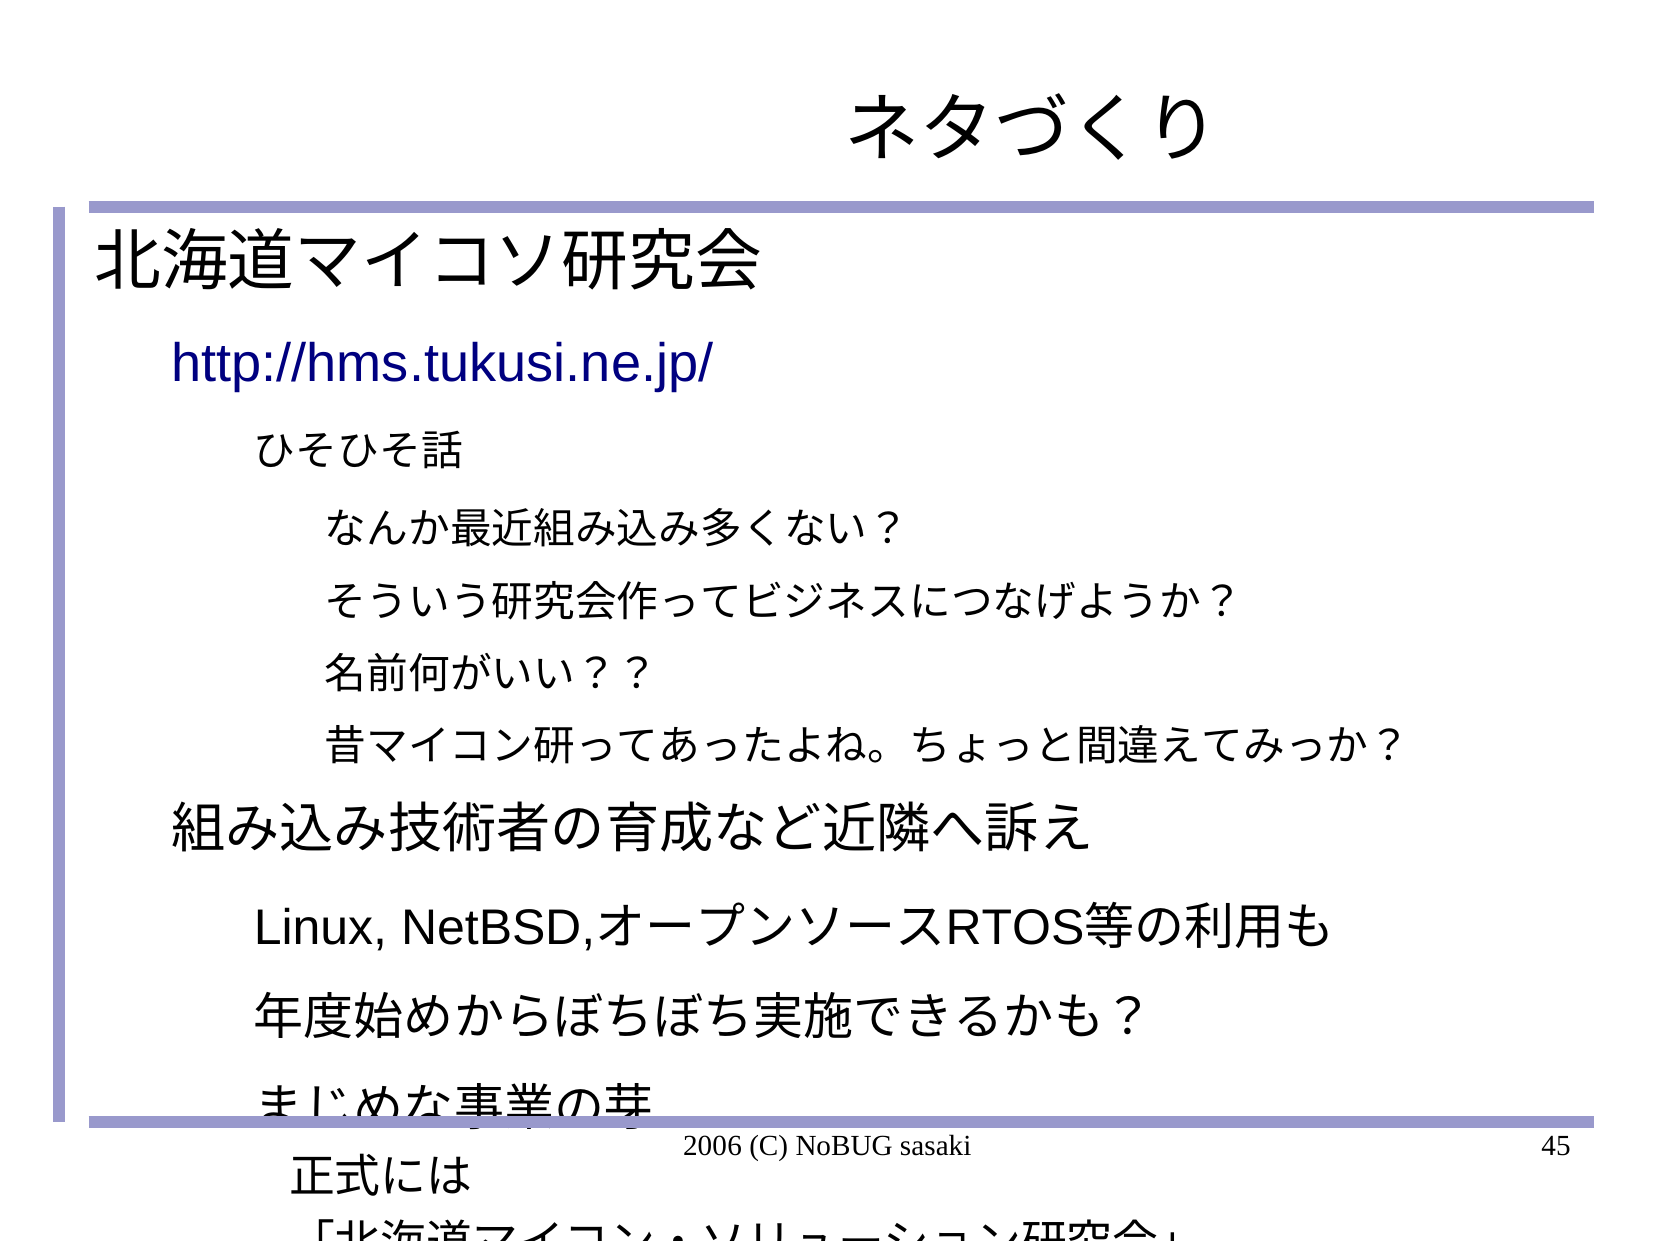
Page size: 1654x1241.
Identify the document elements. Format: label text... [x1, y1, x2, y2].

list 北海道マイコソ研究会 http://hms.tukusi.ne.jp/ ひそひそ話 なんか最近組み込み多くない？ そういう研究会作ってビジネスにつなげようか？ 名前何がいい？？ 昔マイコン研ってあったよね。ちょっと間違えてみっか？ 組み込み技術者の育成など近隣へ訴え Linux, NetBSD,オープンソースRTOS等の利用も 年度始めからぼちぼち実施できるかも？ まじめな事業の芽 正式には 「北海道マイコン・ソリューション研究会」 メンバに昔のマイコン研門下生も [76, 206, 1565, 1123]
title ネタづくり [501, 59, 1563, 187]
